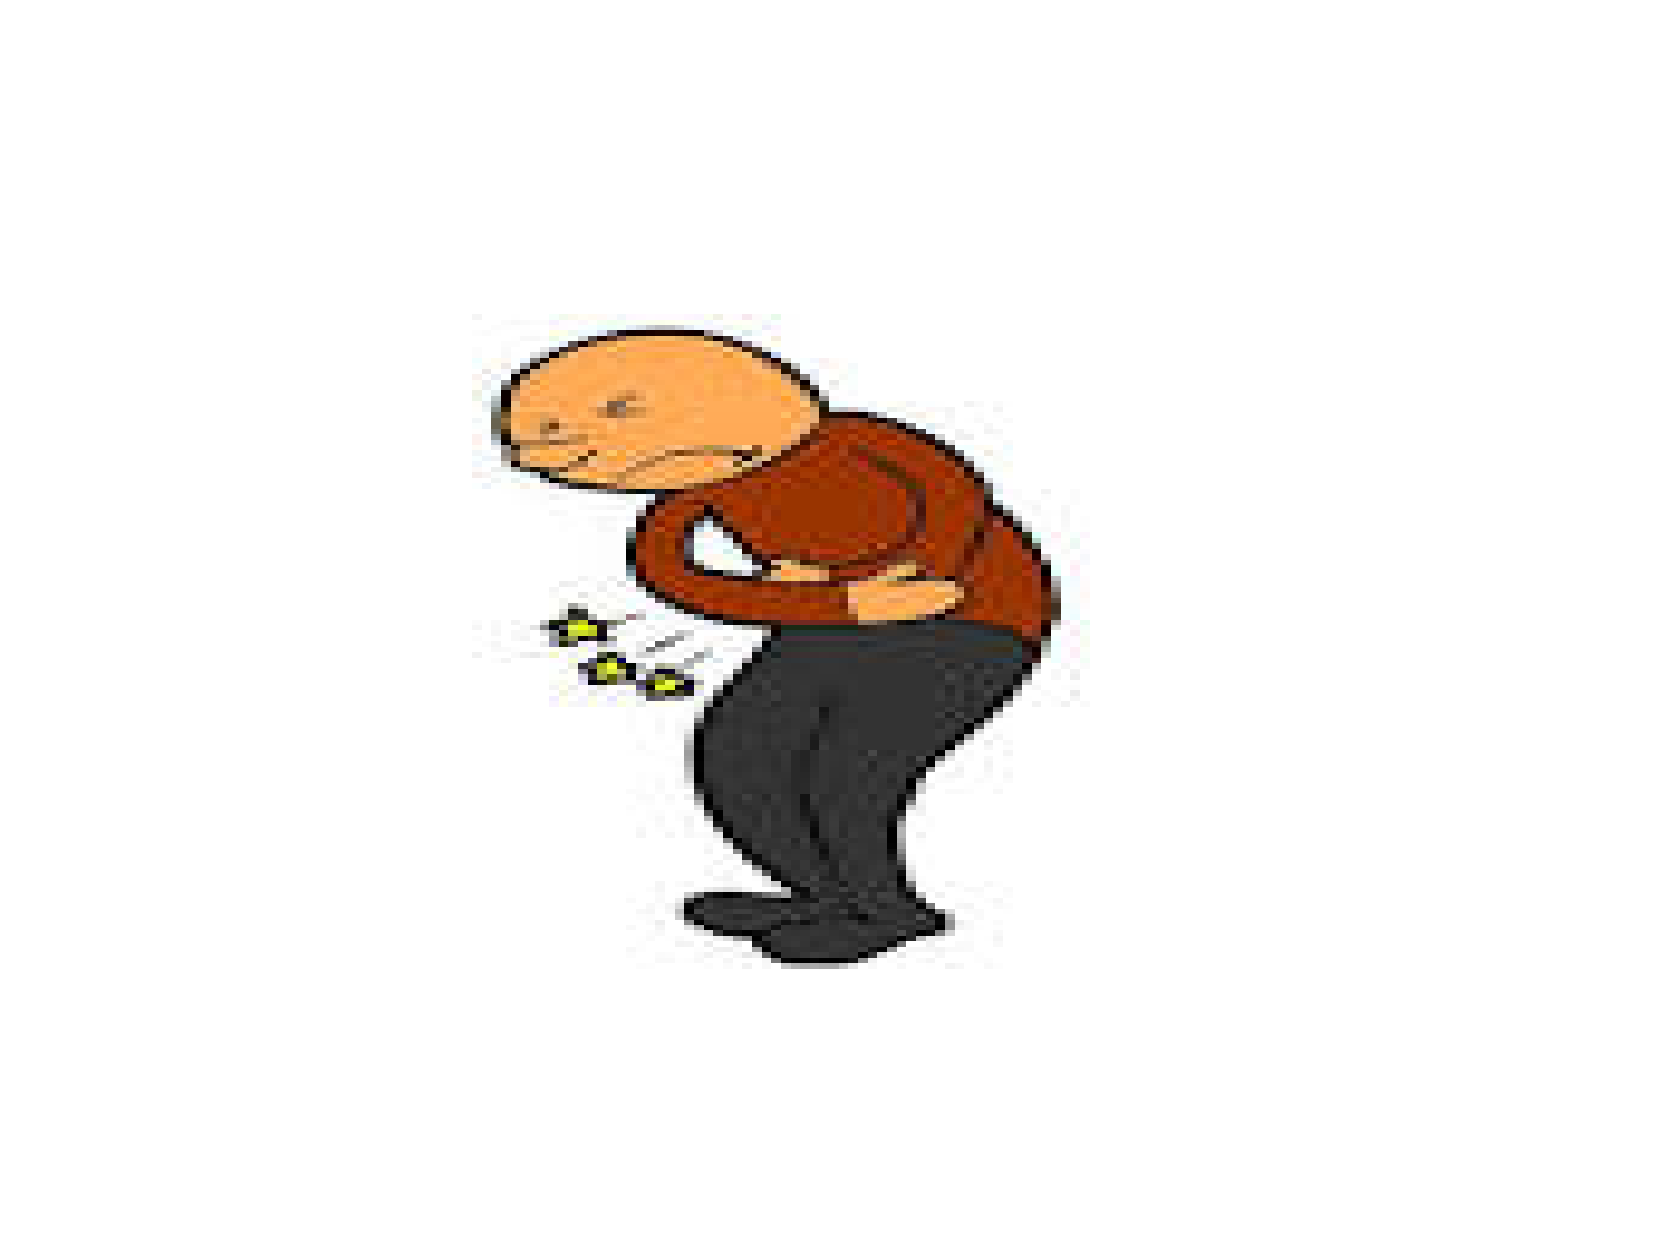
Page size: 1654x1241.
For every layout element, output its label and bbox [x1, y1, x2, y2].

picture [318, 271, 1264, 1040]
